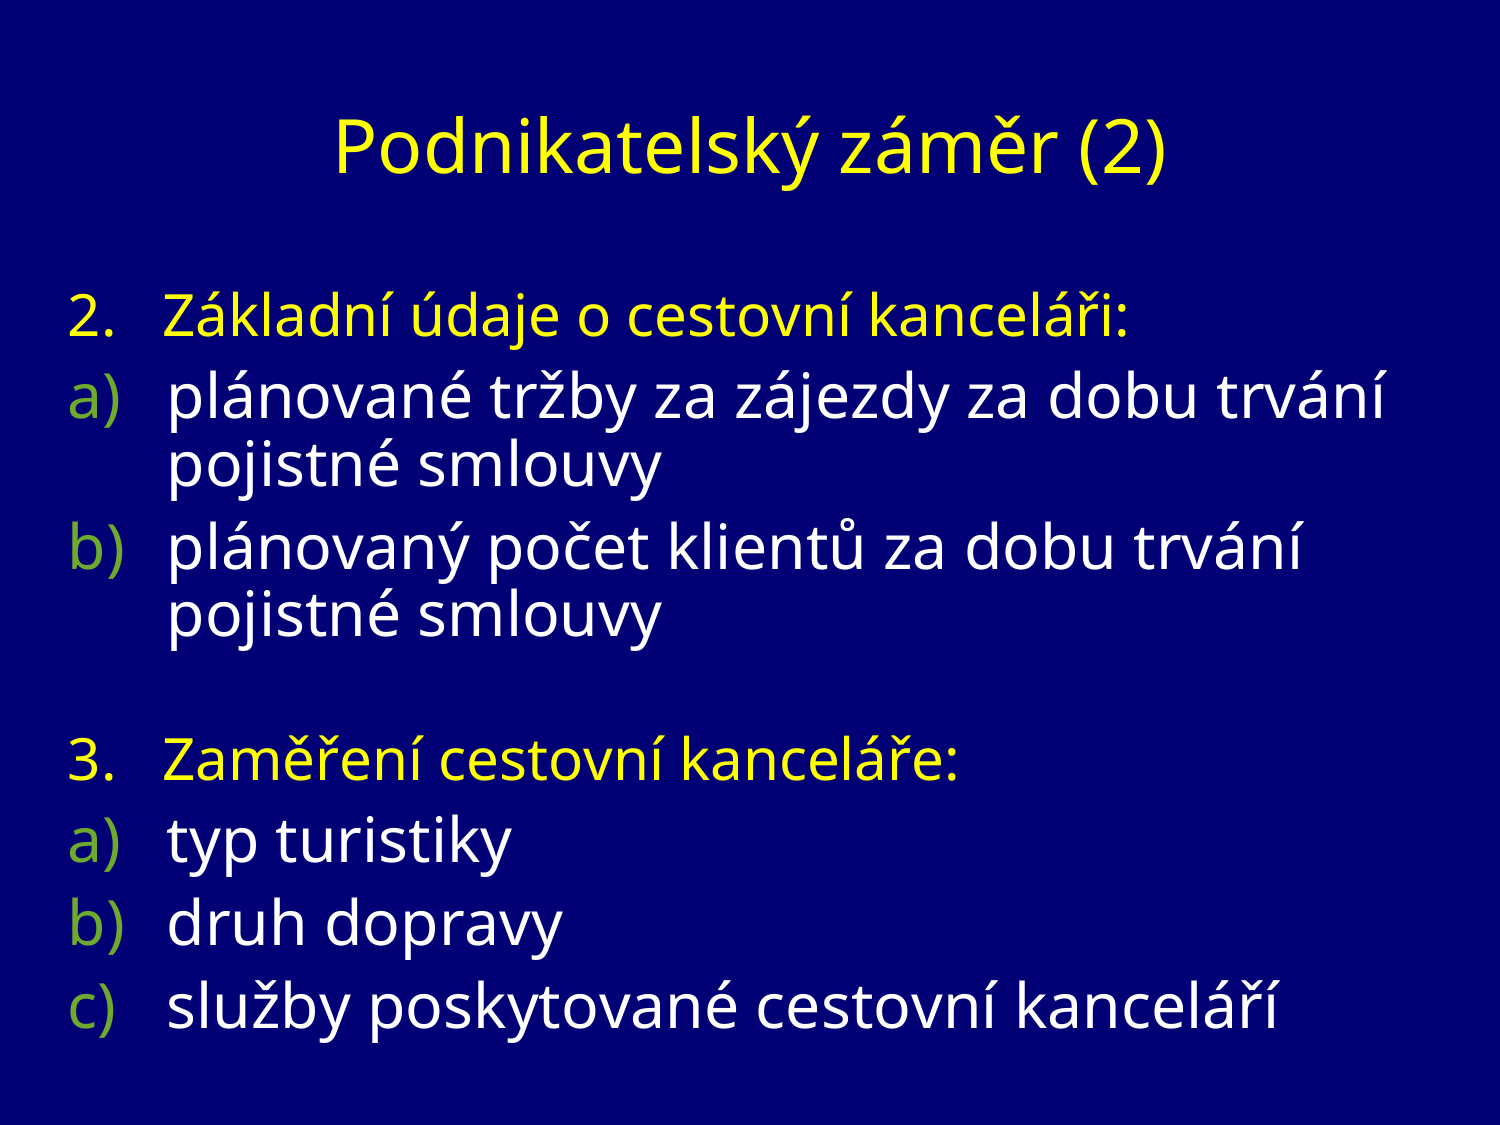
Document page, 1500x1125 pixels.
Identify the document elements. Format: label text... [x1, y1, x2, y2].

text_box 2. Základní údaje o cestovní kanceláři: plánované tržby za zájezdy za dobu trvání pojistné smlouvy plánovaný počet klientů za dobu trvání pojistné smlouvy 3. Zaměření cestovní kanceláře: typ turistiky druh dopravy služby poskytované cestovní kanceláří [53, 278, 1449, 1125]
text_box Podnikatelský záměr (2) [29, 37, 1471, 251]
